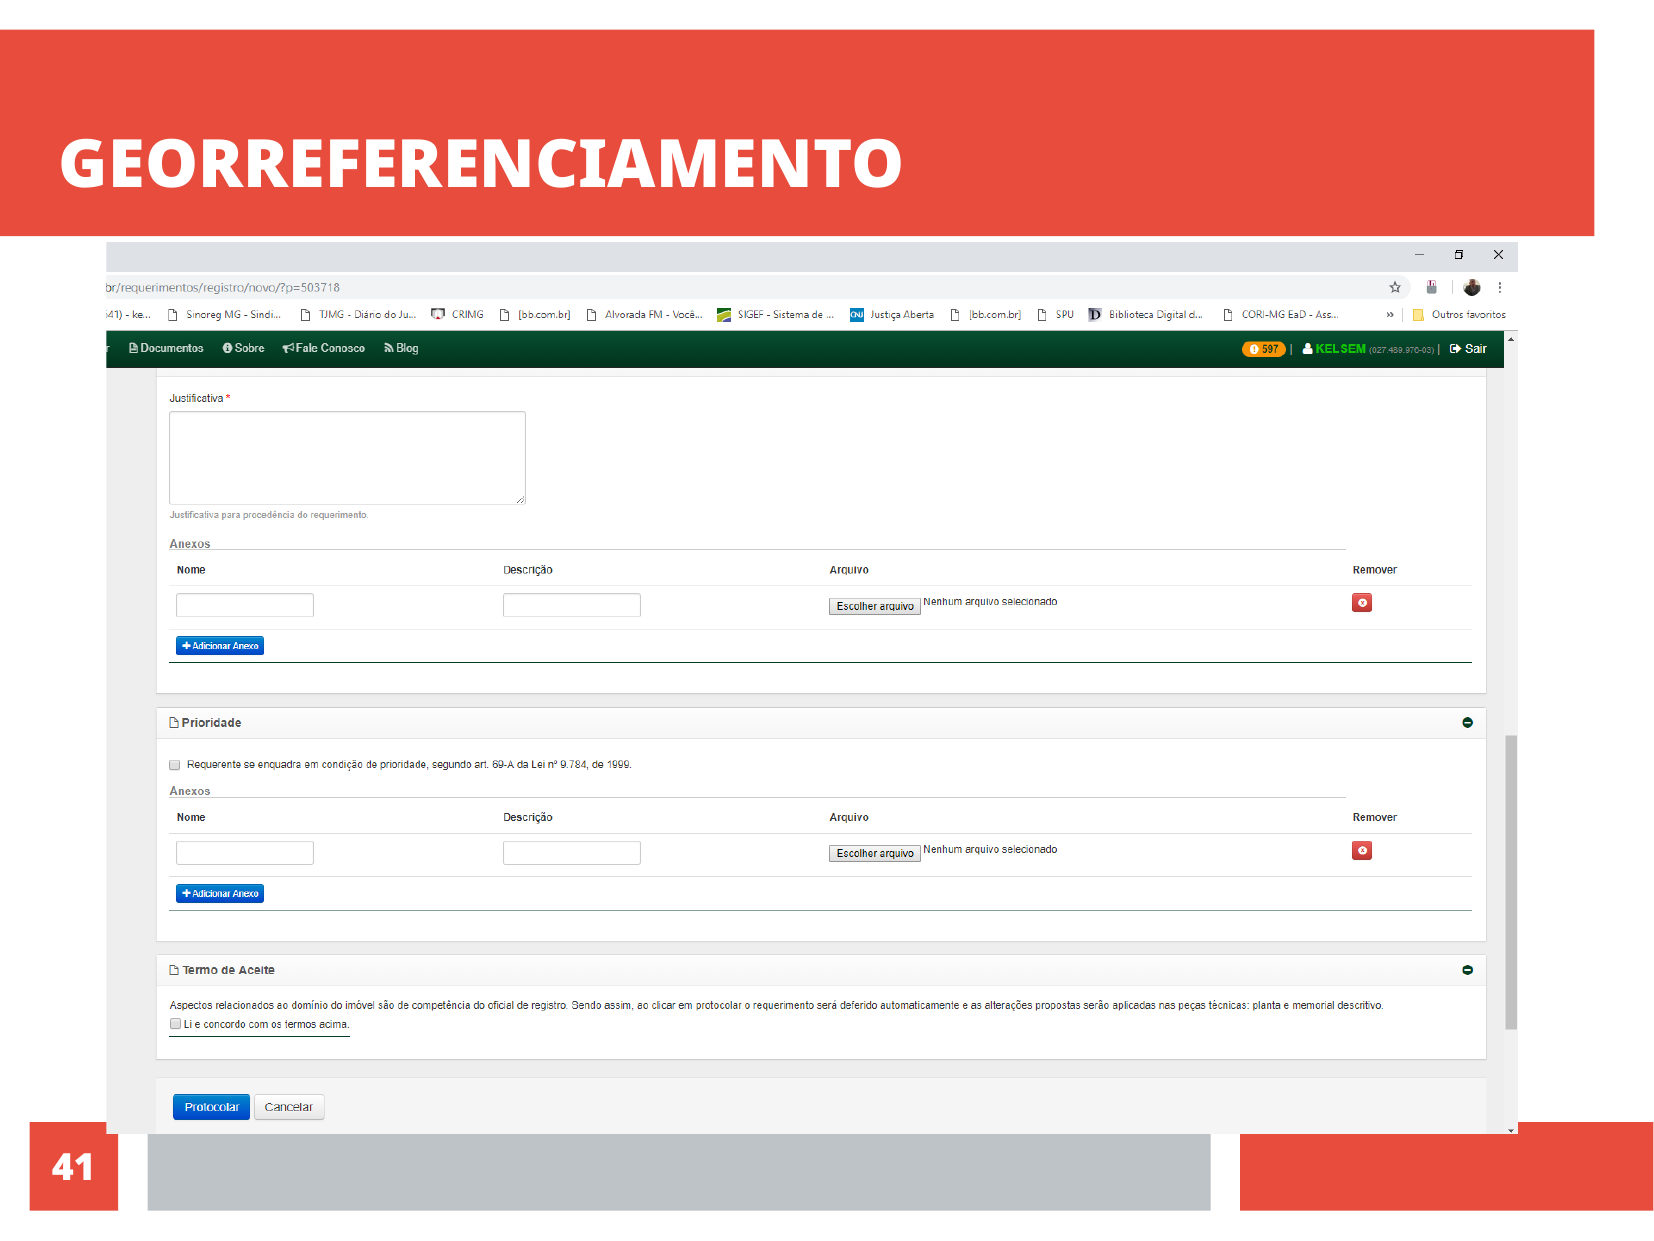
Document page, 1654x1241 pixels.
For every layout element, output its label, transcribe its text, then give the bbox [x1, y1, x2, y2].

title GEORREFERENCIAMENTO [59, 59, 1595, 207]
picture [106, 242, 1518, 1134]
